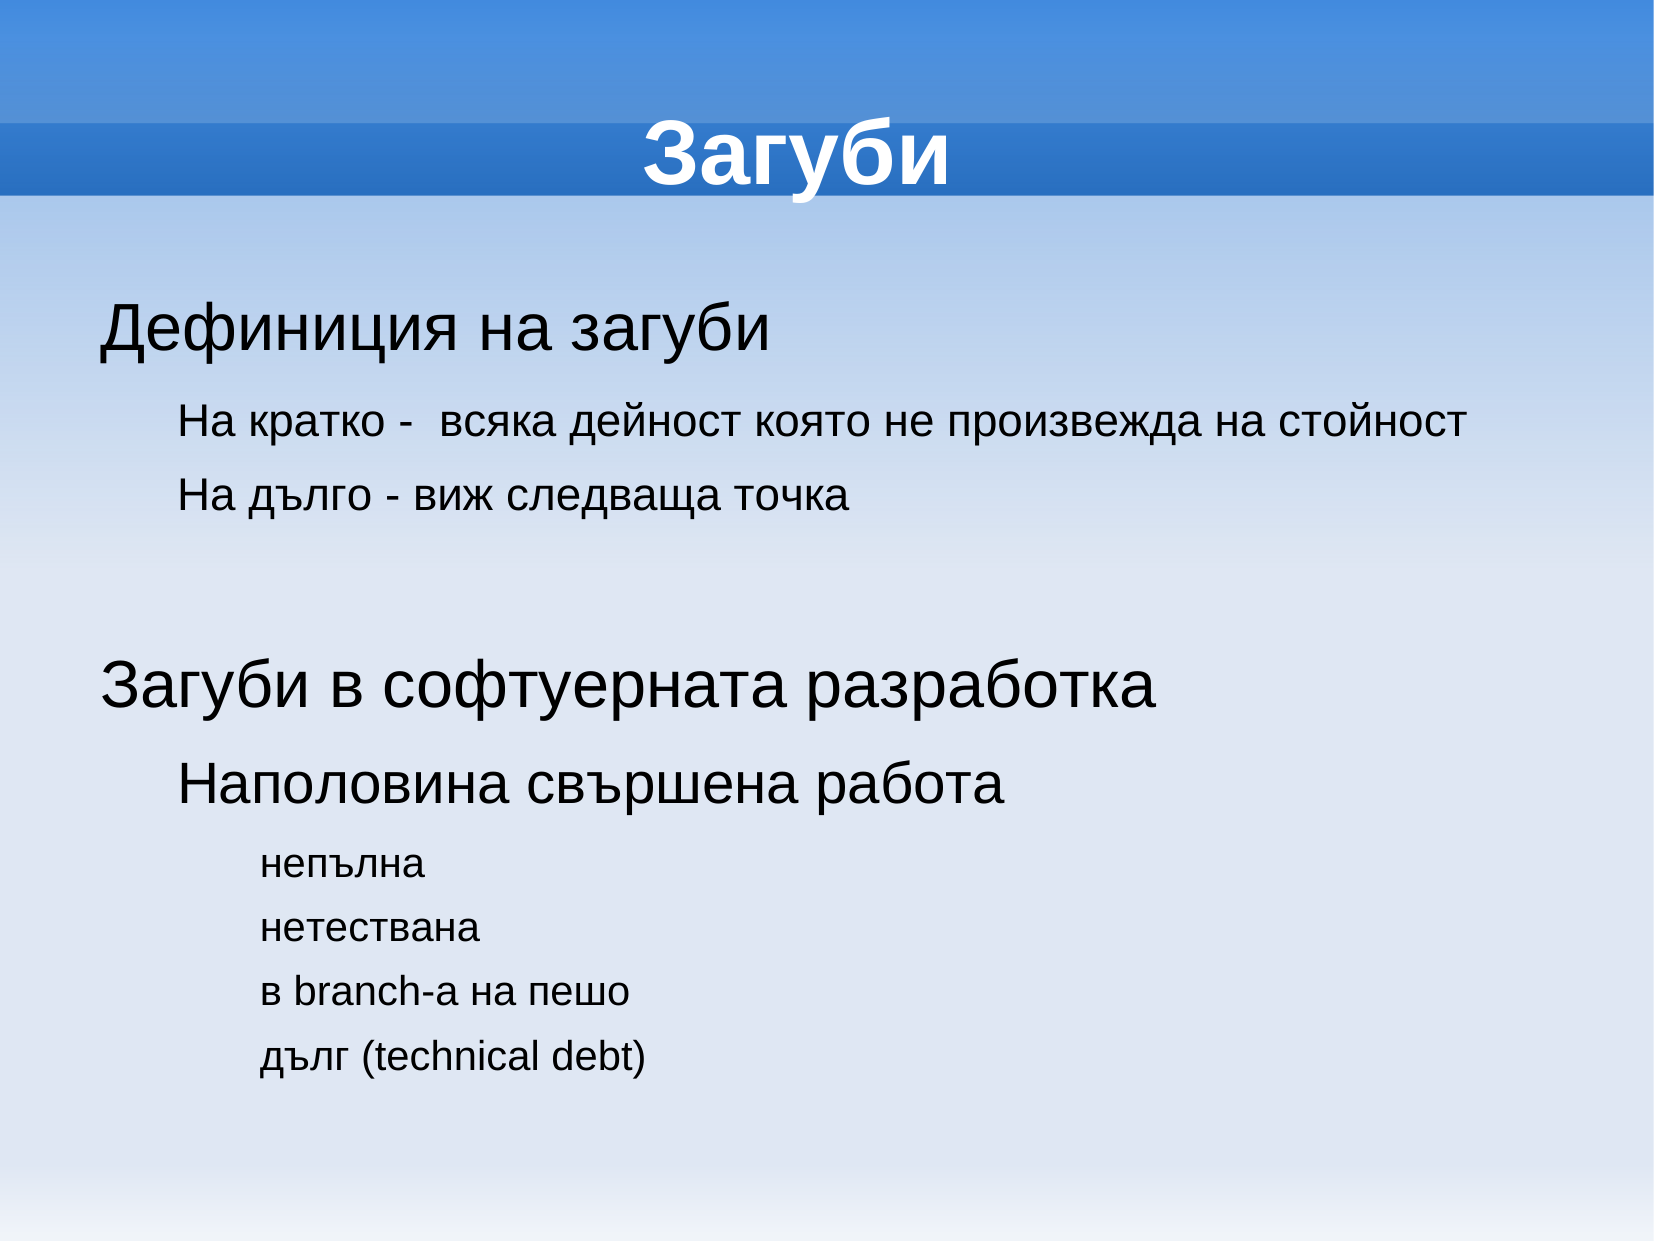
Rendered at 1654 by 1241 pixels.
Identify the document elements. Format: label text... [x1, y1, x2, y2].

picture [0, 0, 1654, 1241]
list Дефиниция на загуби На кратко - всяка дейност която не произвежда на стойност На дълго - виж следваща точка Загуби в софтуерната разработка Наполовина свършена работа непълна нетествана в branch-а на пешо дълг (technical debt) [82, 290, 1571, 1094]
title Загуби [82, 56, 1571, 250]
